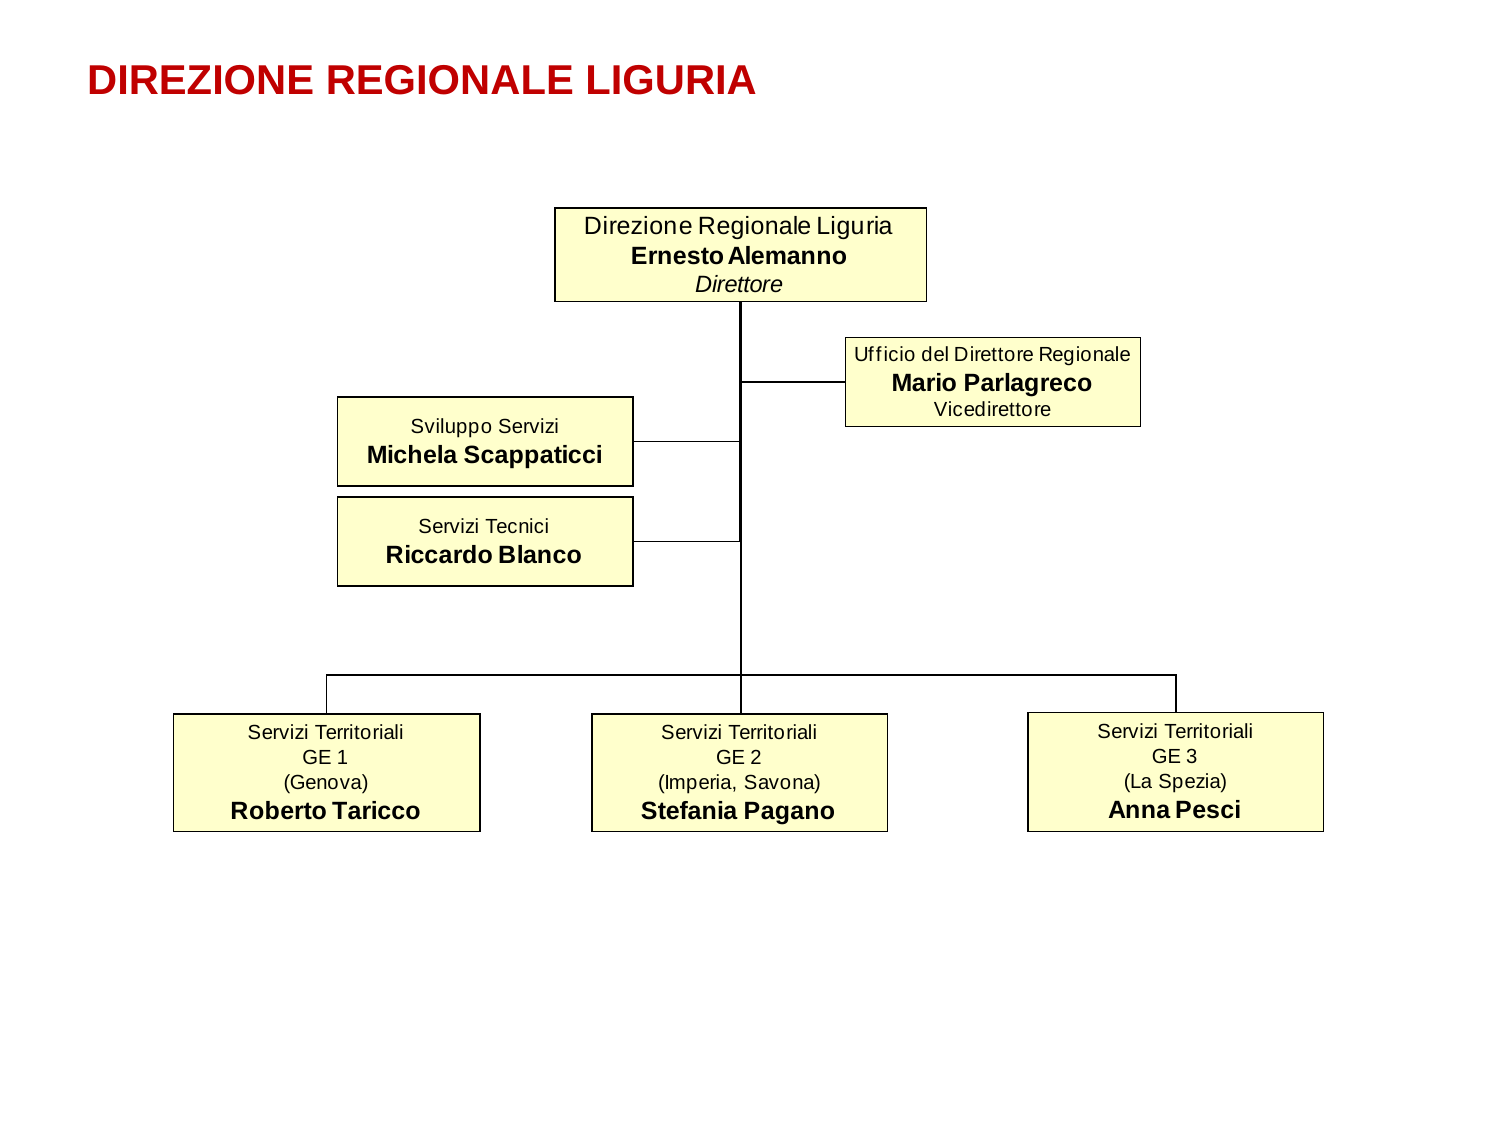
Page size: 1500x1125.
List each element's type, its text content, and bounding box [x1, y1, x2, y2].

title DIREZIONE REGIONALE LIGURIA [72, 45, 1462, 128]
picture [171, 202, 1325, 833]
